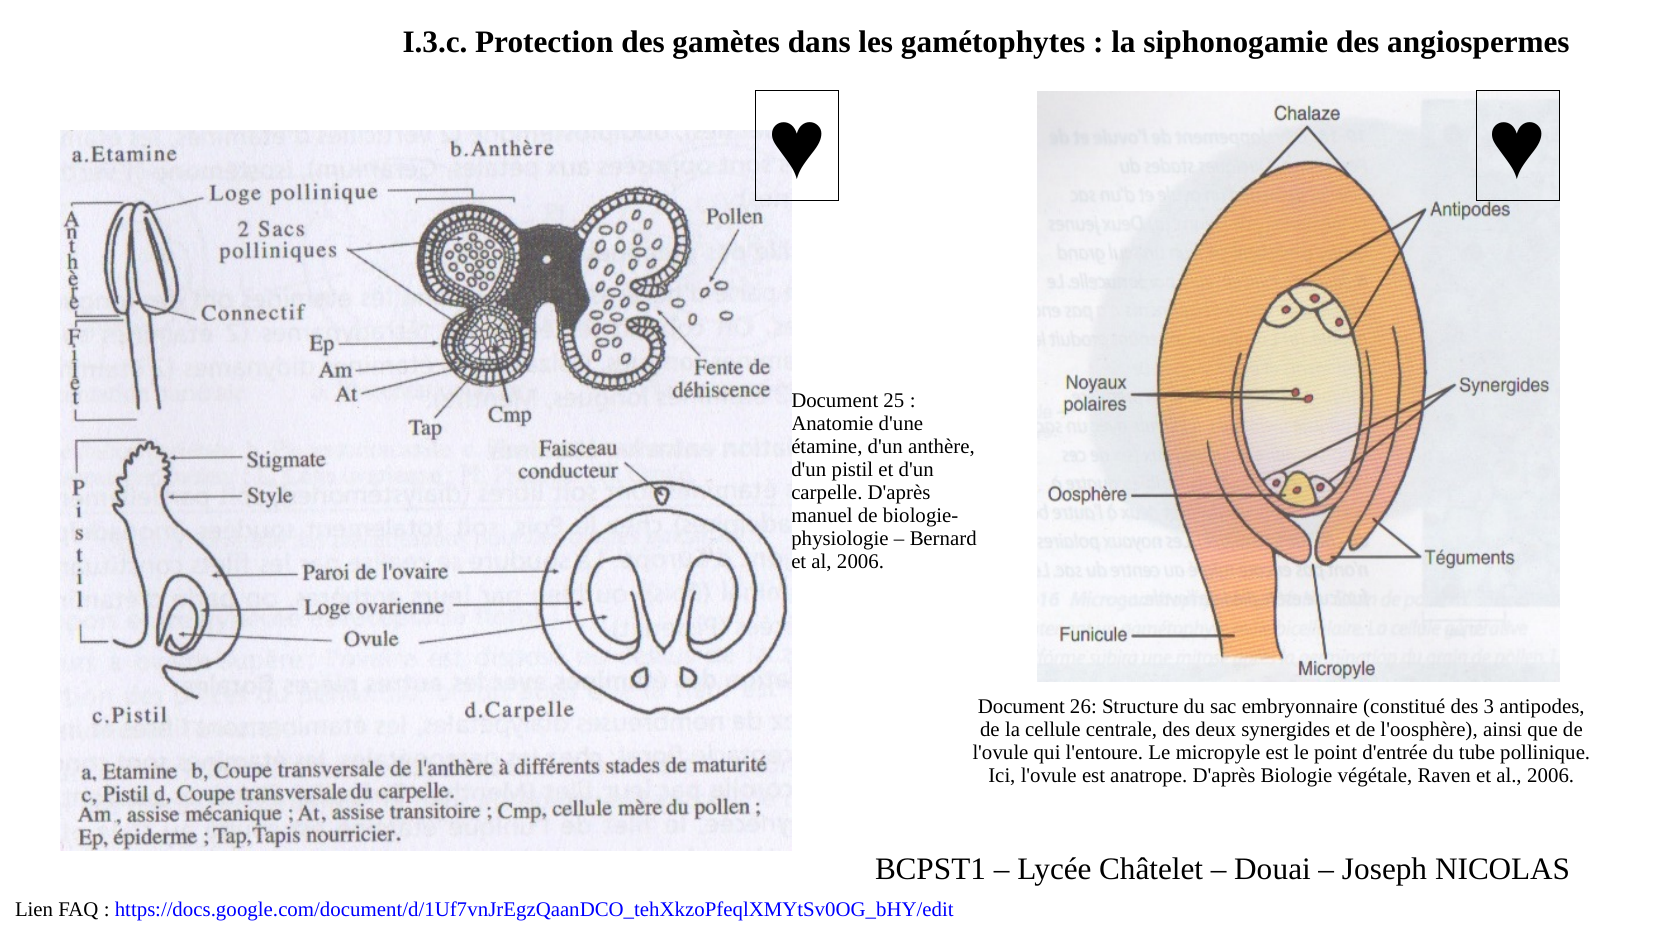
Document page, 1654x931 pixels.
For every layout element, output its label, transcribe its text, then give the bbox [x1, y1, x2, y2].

text_box BCPST1 – Lycée Châtelet – Douai – Joseph NICOLAS [637, 832, 1571, 905]
picture [1037, 91, 1560, 683]
text_box ♥ [755, 90, 839, 201]
text_box Document 25 : Anatomie d'une étamine, d'un anthère, d'un pistil et d'un carpelle. D'après manuel de biologie-physiologie – Bernard et al, 2006. [792, 307, 981, 656]
text_box I.3.c. Protection des gamètes dans les gamétophytes : la siphonogamie des angiospermes [165, 5, 1572, 78]
text_box Document 26: Structure du sac embryonnaire (constitué des 3 antipodes, de la cellule centrale, des deux synergides et de l'oosphère), ainsi que de l'ovule qui l'entoure. Le micropyle est le point d'entrée du tube pollinique. Ici, l'ovule est anatrope. D'après Biologie végétale, Raven et al., 2006. [968, 683, 1595, 799]
text_box ♥ [1476, 90, 1560, 201]
text_box Lien FAQ : https://docs.google.com/document/d/1Uf7vnJrEgzQaanDCO_tehXkzoPfeqlXMYtSv0OG_bHY/edit [0, 897, 993, 931]
picture [60, 130, 792, 851]
